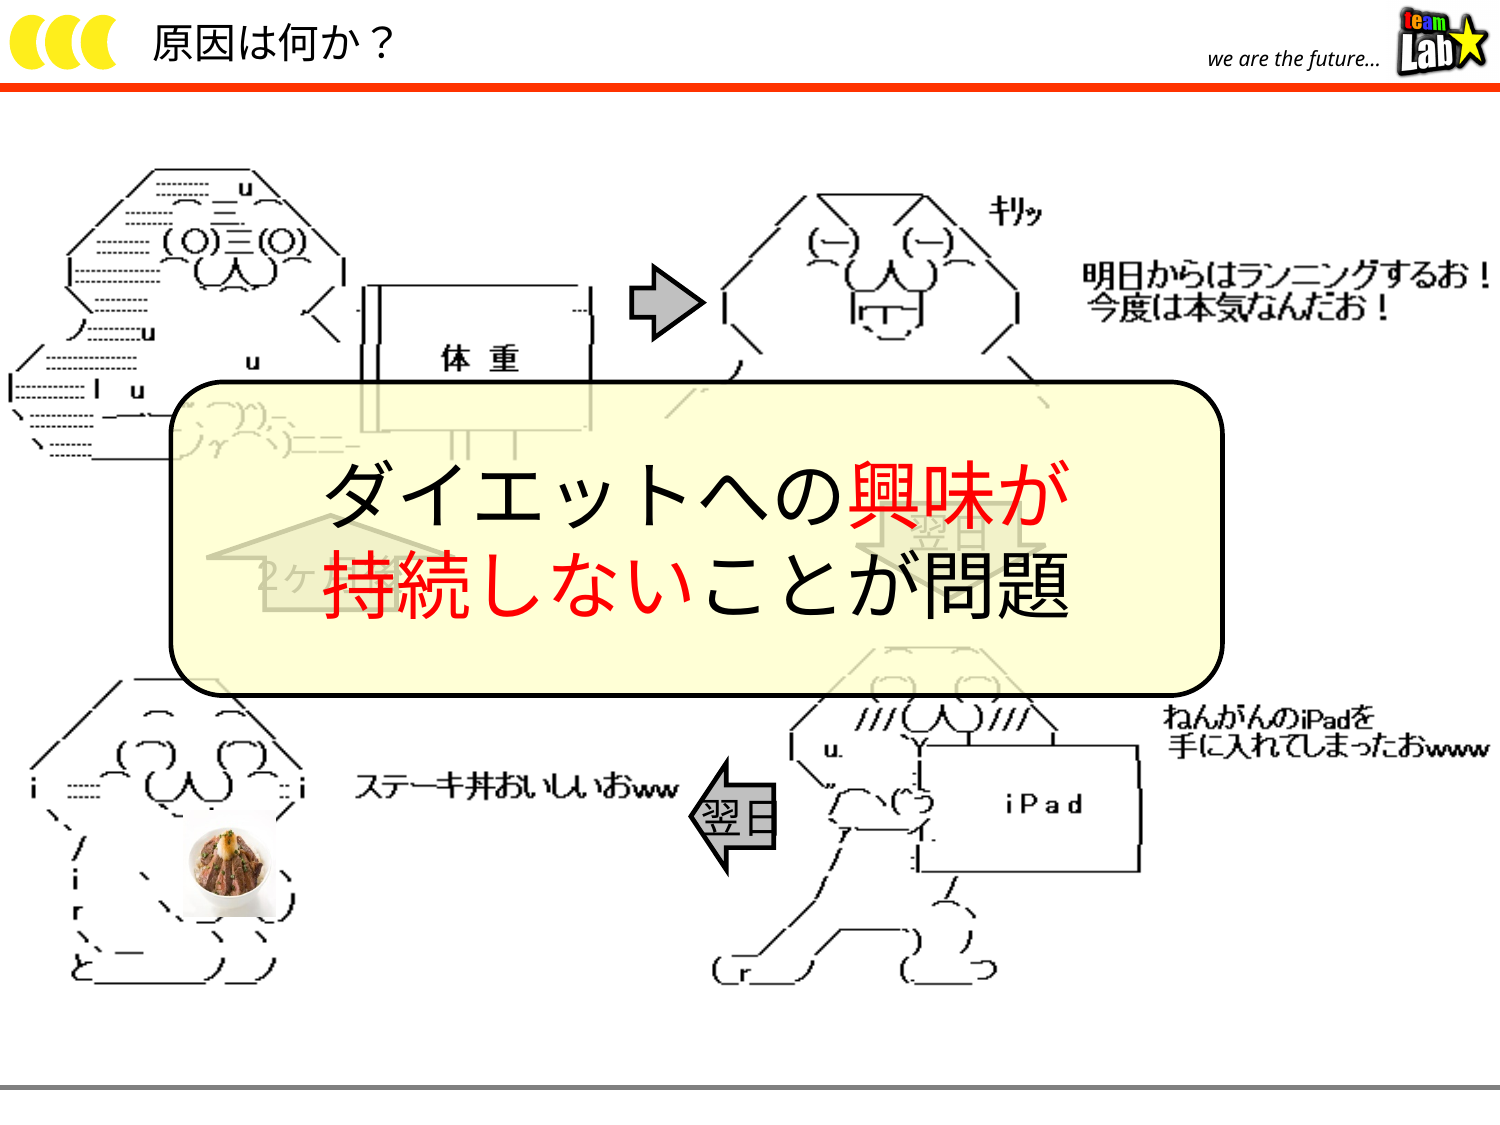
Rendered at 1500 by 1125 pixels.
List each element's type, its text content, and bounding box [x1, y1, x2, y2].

text_box ダイエットへの興味が 持続しないことが問題 [170, 381, 1223, 696]
picture [655, 184, 1500, 425]
picture [0, 160, 609, 475]
text_box 翌日 [753, 804, 773, 815]
text_box [631, 267, 703, 339]
text_box 翌日 [690, 763, 774, 870]
picture [1386, 0, 1499, 83]
text_box 翌日 [753, 818, 773, 830]
picture [0, 633, 1500, 1002]
title 原因は何か？ [137, 9, 925, 75]
